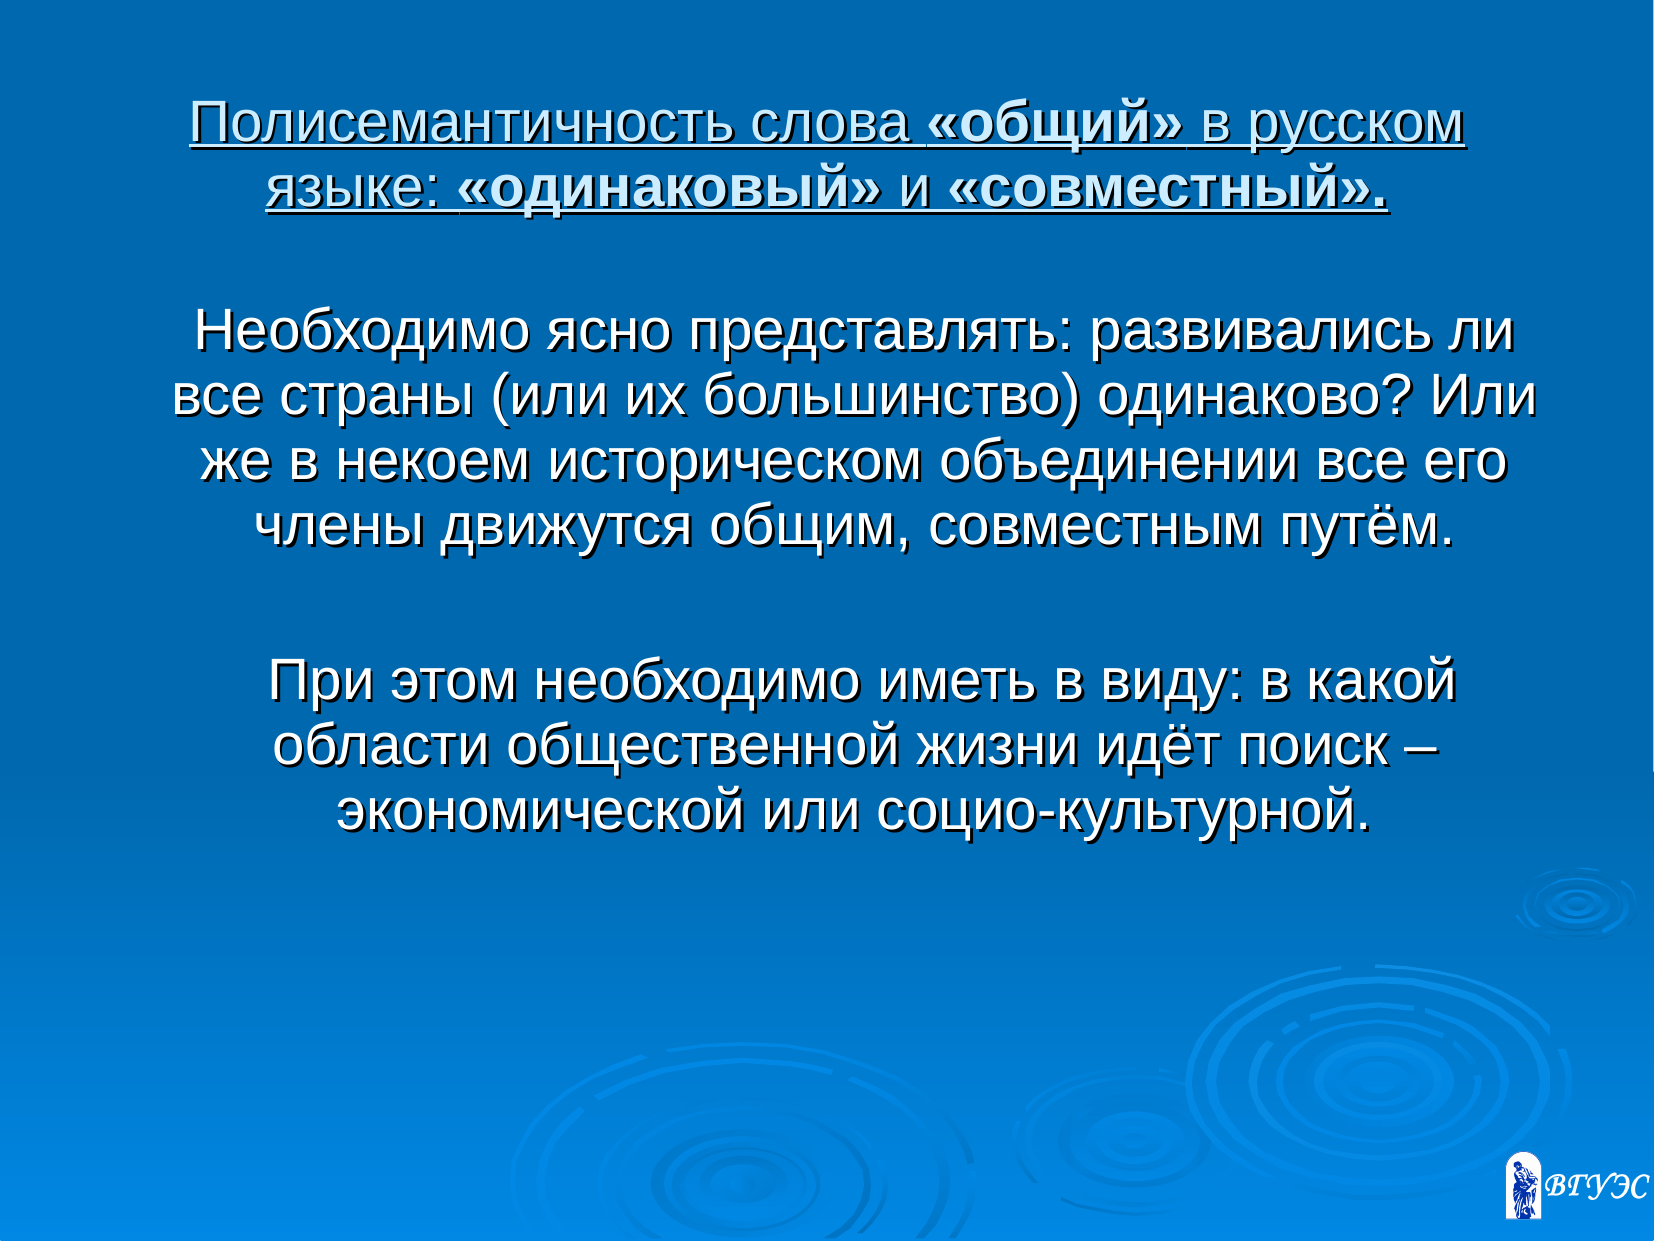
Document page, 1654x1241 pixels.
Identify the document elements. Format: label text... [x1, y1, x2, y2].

list Необходимо ясно представлять: развивались ли все страны (или их большинство) одинаково? Или же в некоем историческом объединении все его члены движутся общим, совместным путём. При этом необходимо иметь в виду: в какой области общественной жизни идёт поиск – экономической или социо-культурной. [82, 289, 1571, 1108]
picture [1505, 1151, 1651, 1220]
title Полисемантичность слова «общий» в русском языке: «одинаковый» и «совместный». [82, 50, 1571, 257]
